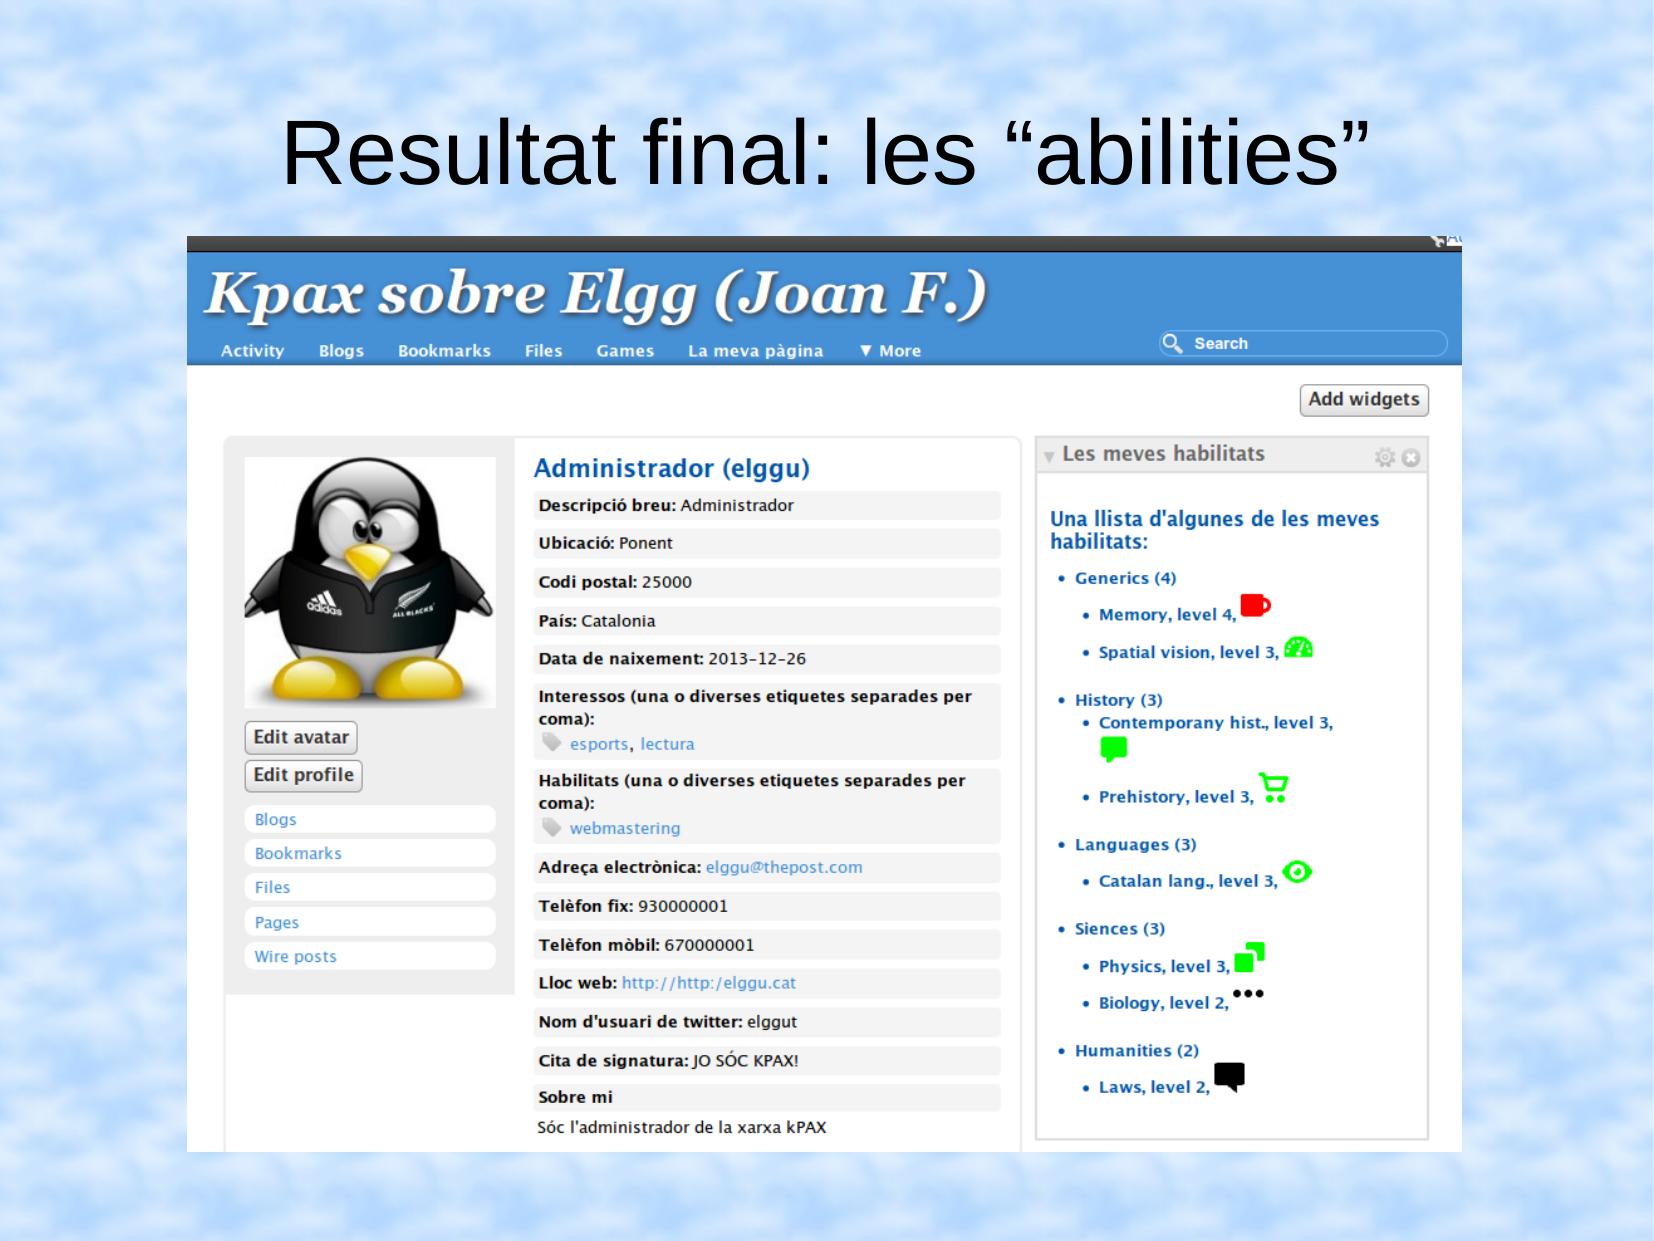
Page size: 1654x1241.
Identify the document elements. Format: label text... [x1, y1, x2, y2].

picture [0, 0, 1654, 1241]
title Resultat final: les “abilities” [82, 49, 1571, 257]
